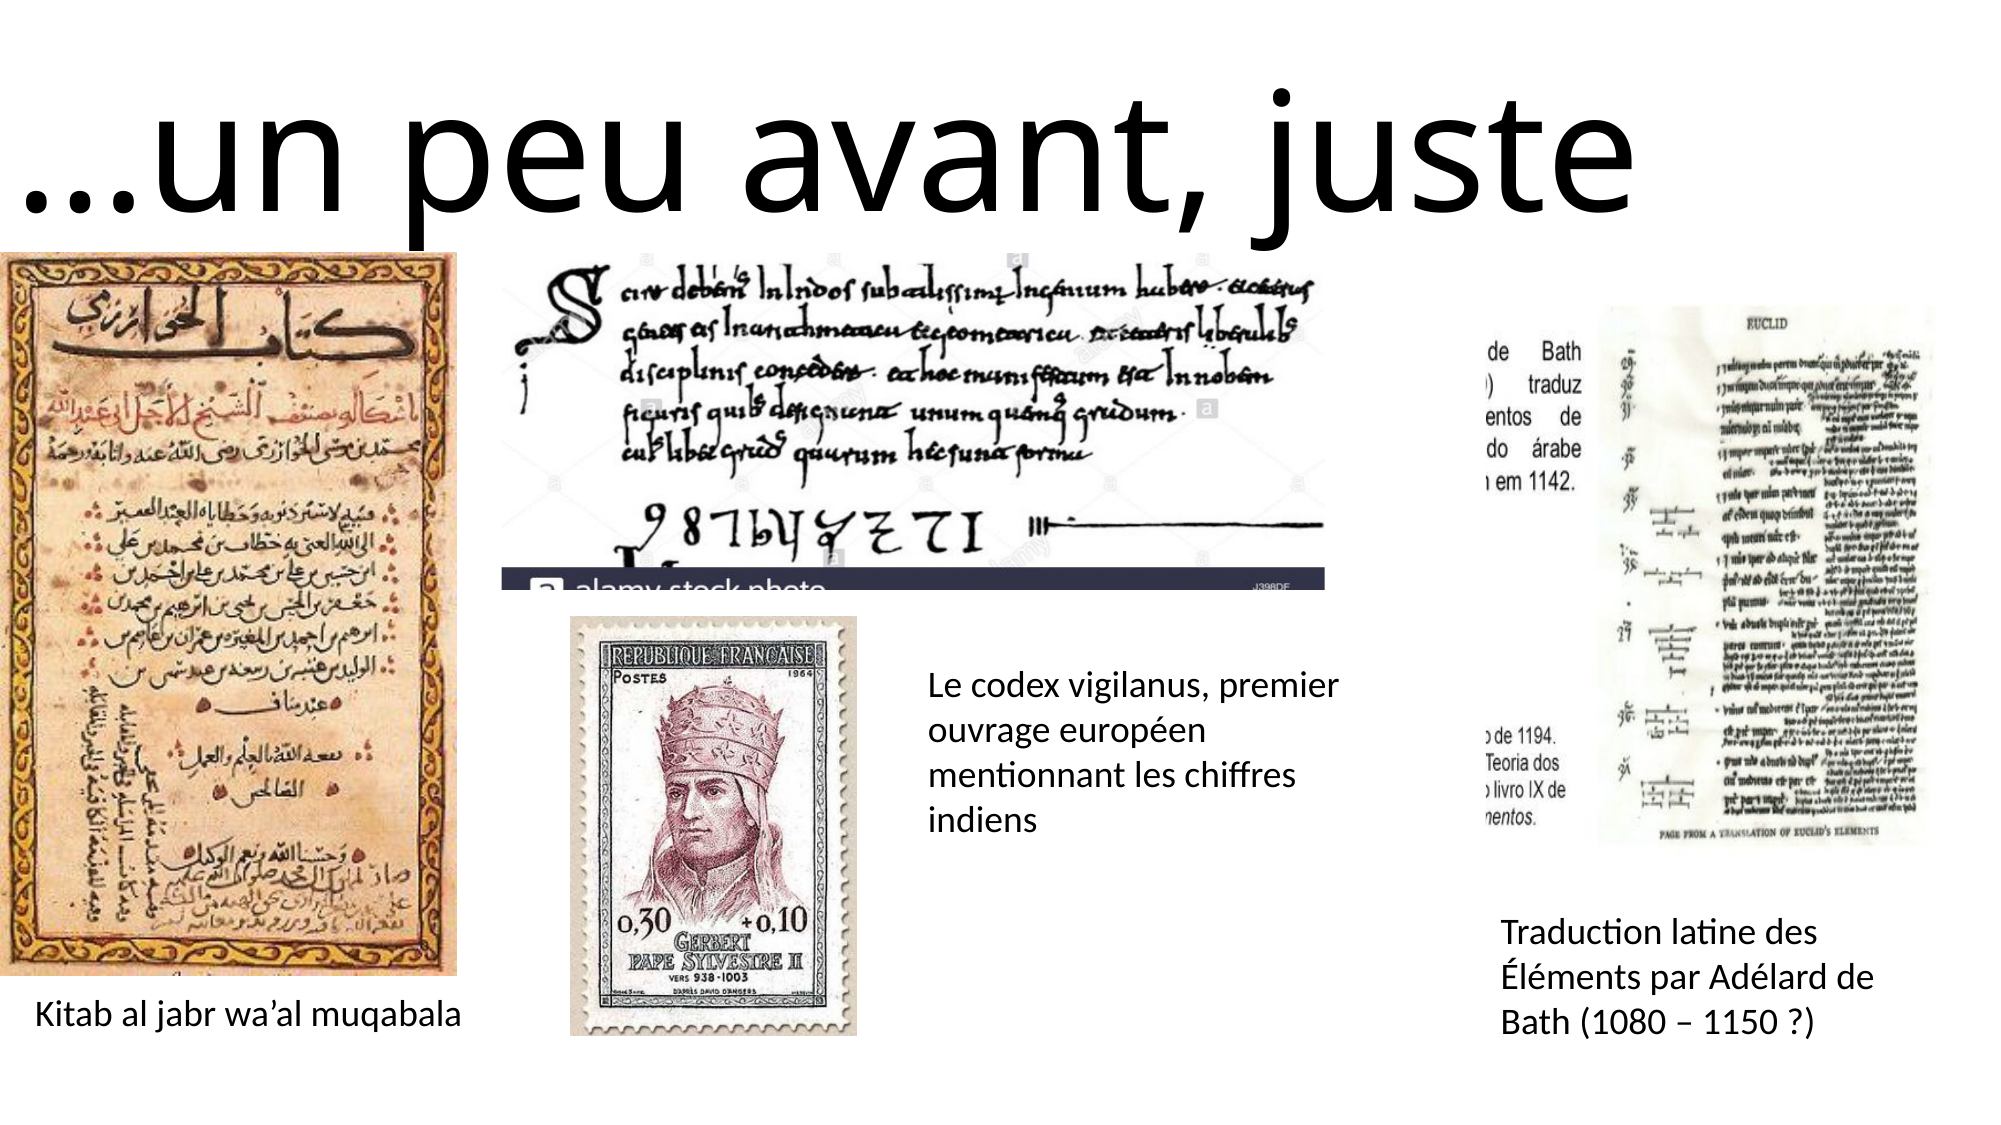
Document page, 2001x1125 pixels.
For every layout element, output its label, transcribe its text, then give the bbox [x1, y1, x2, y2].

text_box Le codex vigilanus, premier ouvrage européen mentionnant les chiffres indiens [913, 653, 1370, 848]
text_box Traduction latine des Éléments par Adélard de Bath (1080 – 1150 ?) [1485, 899, 1930, 1050]
title …un peu avant, juste avant [0, 59, 1980, 278]
picture [501, 253, 1325, 590]
picture [0, 252, 457, 976]
picture [570, 616, 857, 1036]
picture [1485, 253, 1943, 860]
text_box Kitab al jabr wa’al muqabala [20, 981, 502, 1042]
